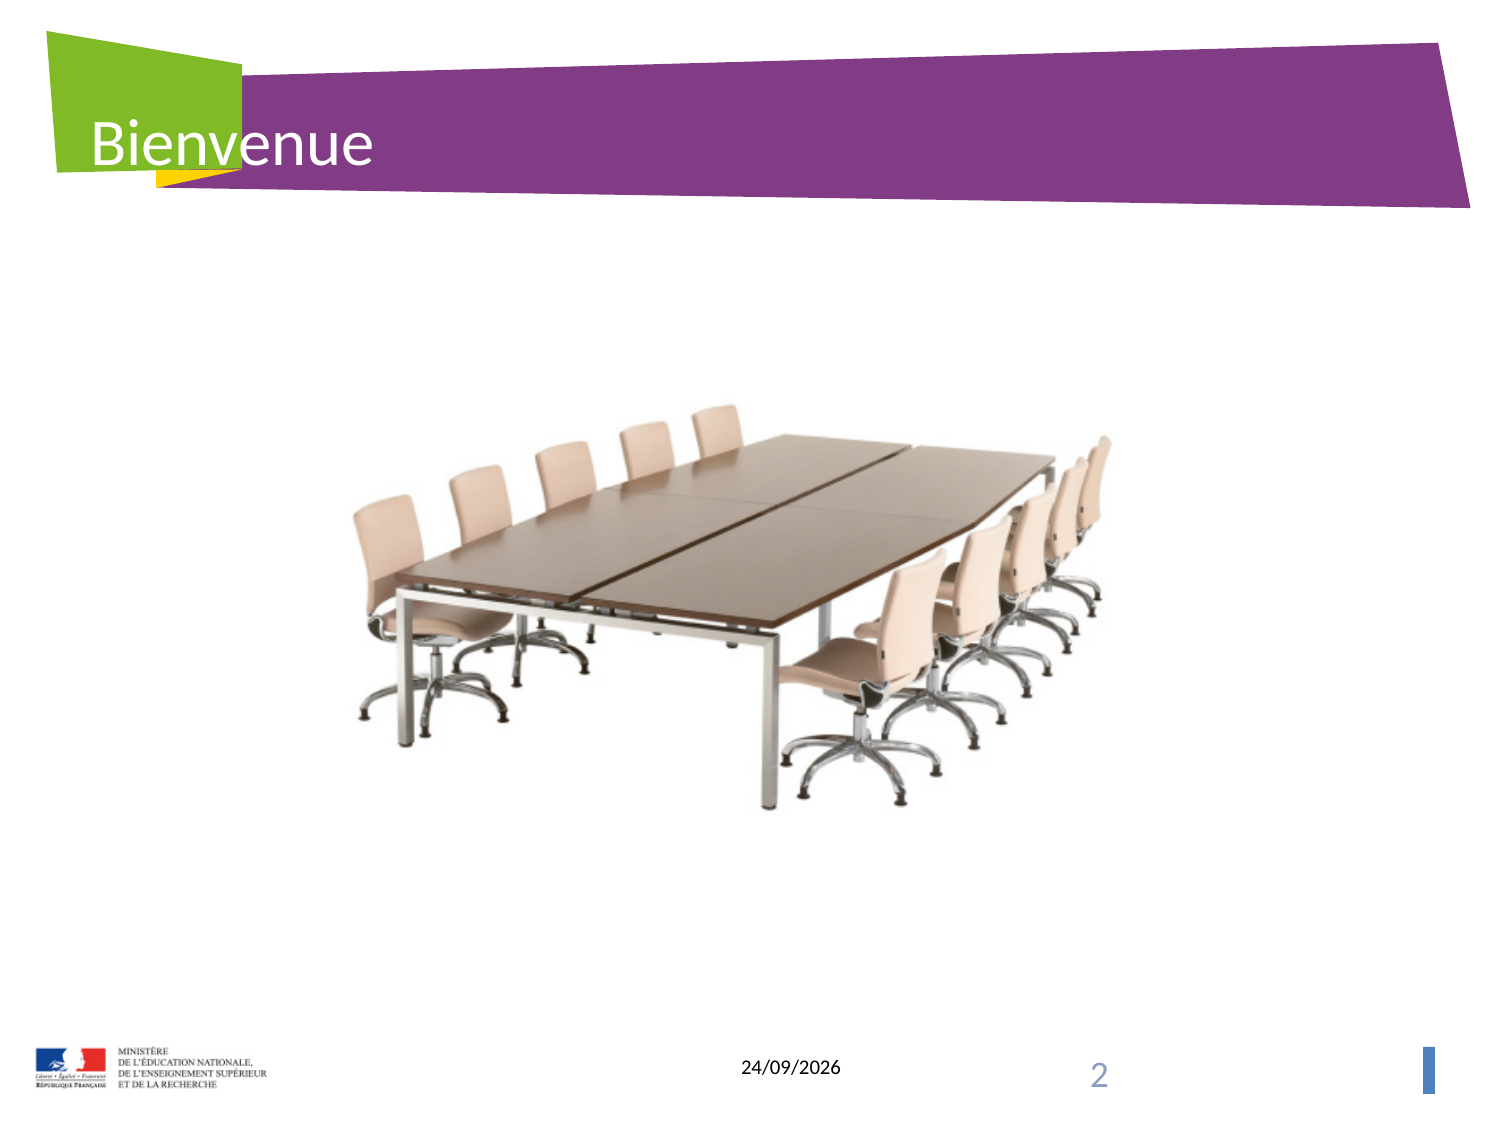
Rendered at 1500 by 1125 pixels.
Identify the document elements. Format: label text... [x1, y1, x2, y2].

slide_number <numéro> [1074, 1042, 1425, 1103]
picture [312, 326, 1140, 839]
title Bienvenue [75, 45, 1425, 233]
picture [29, 1017, 275, 1118]
slide_number 03/05/2015 [726, 1046, 951, 1084]
